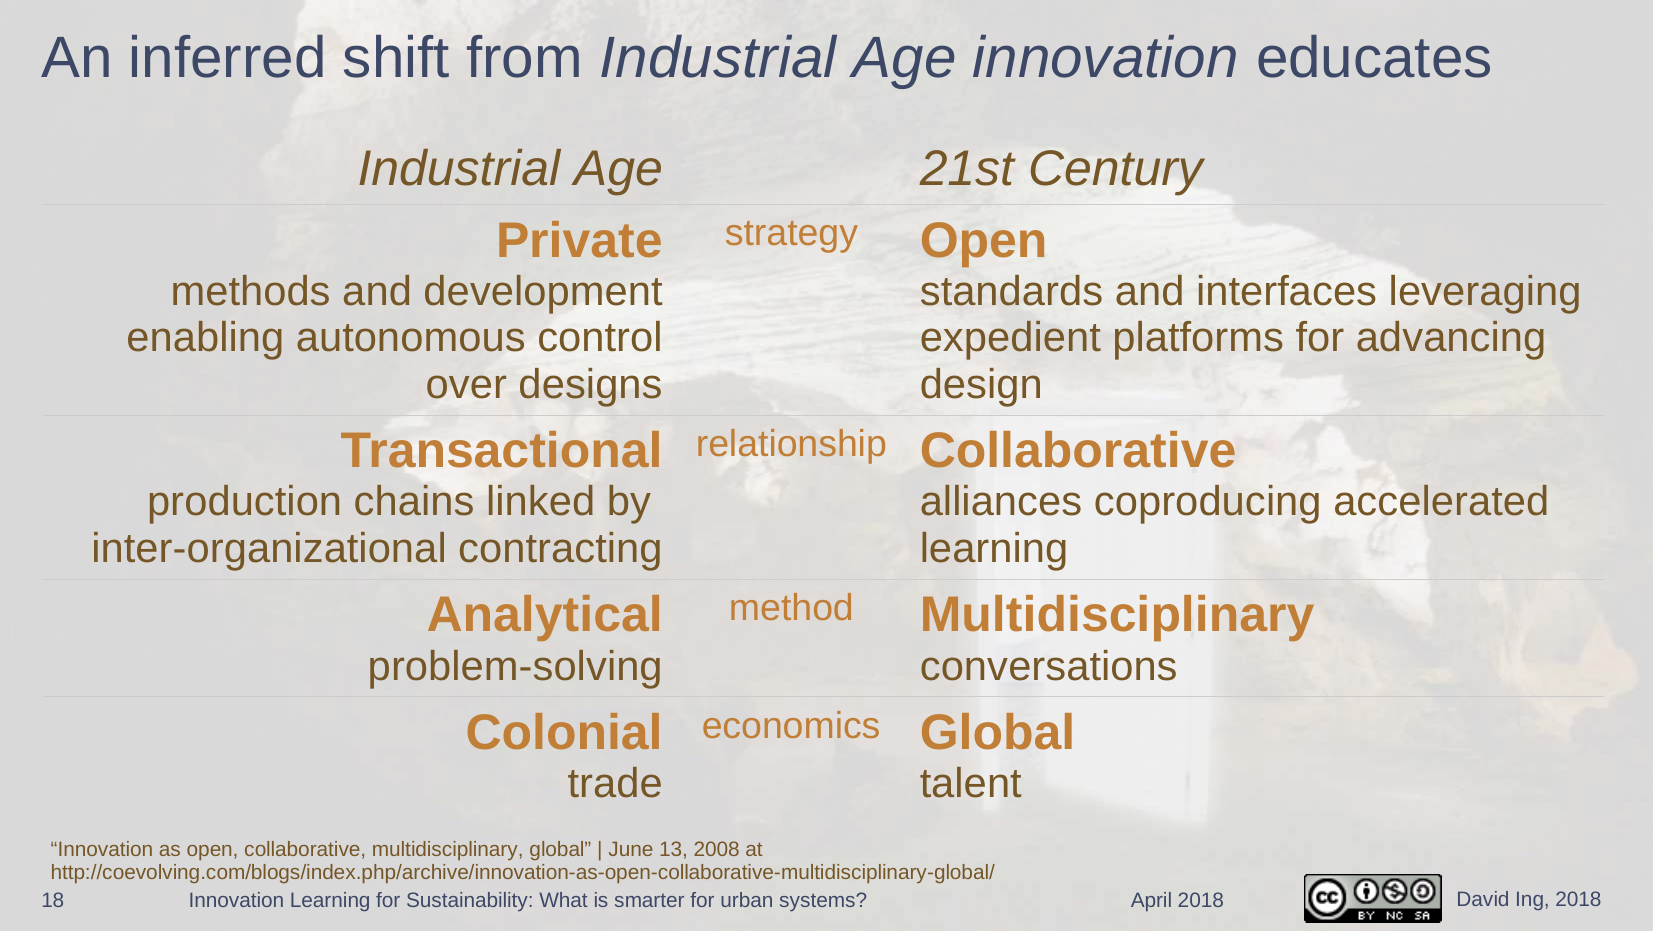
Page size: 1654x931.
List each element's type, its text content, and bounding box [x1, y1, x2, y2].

table_cell Colonial trade [43, 697, 678, 814]
table_cell Transactional production chains linked by inter-organizational contracting [43, 416, 678, 579]
table_cell Global talent [905, 697, 1604, 814]
table_header [678, 133, 905, 204]
table_cell Open standards and interfaces leveraging expedient platforms for advancing design [905, 205, 1604, 415]
table_cell economics [678, 697, 905, 814]
table_cell Private methods and development enabling autonomous control over designs [43, 205, 678, 415]
table_cell Analytical problem-solving [43, 580, 678, 696]
table_cell relationship [678, 416, 905, 579]
table_header 21st Century [905, 133, 1604, 204]
table_cell strategy [678, 205, 905, 415]
title An inferred shift from Industrial Age innovation educates [41, 30, 1613, 126]
table_cell method [678, 580, 905, 696]
table_cell Multidisciplinary conversations [905, 580, 1604, 696]
table_header Industrial Age [43, 133, 678, 204]
table_cell Collaborative alliances coproducing accelerated learning [905, 416, 1604, 579]
picture [1304, 892, 1442, 923]
text_box “Innovation as open, collaborative, multidisciplinary, global” | June 13, 2008 at http://coevolving.com/blogs/index.php/archive/innovation-as-open-collaborative-multidisciplinary-global/ [35, 830, 1567, 892]
text_box Value-elevating co-creation Providers and customer mutually experience, and then improve [0, 0, 1653, 931]
